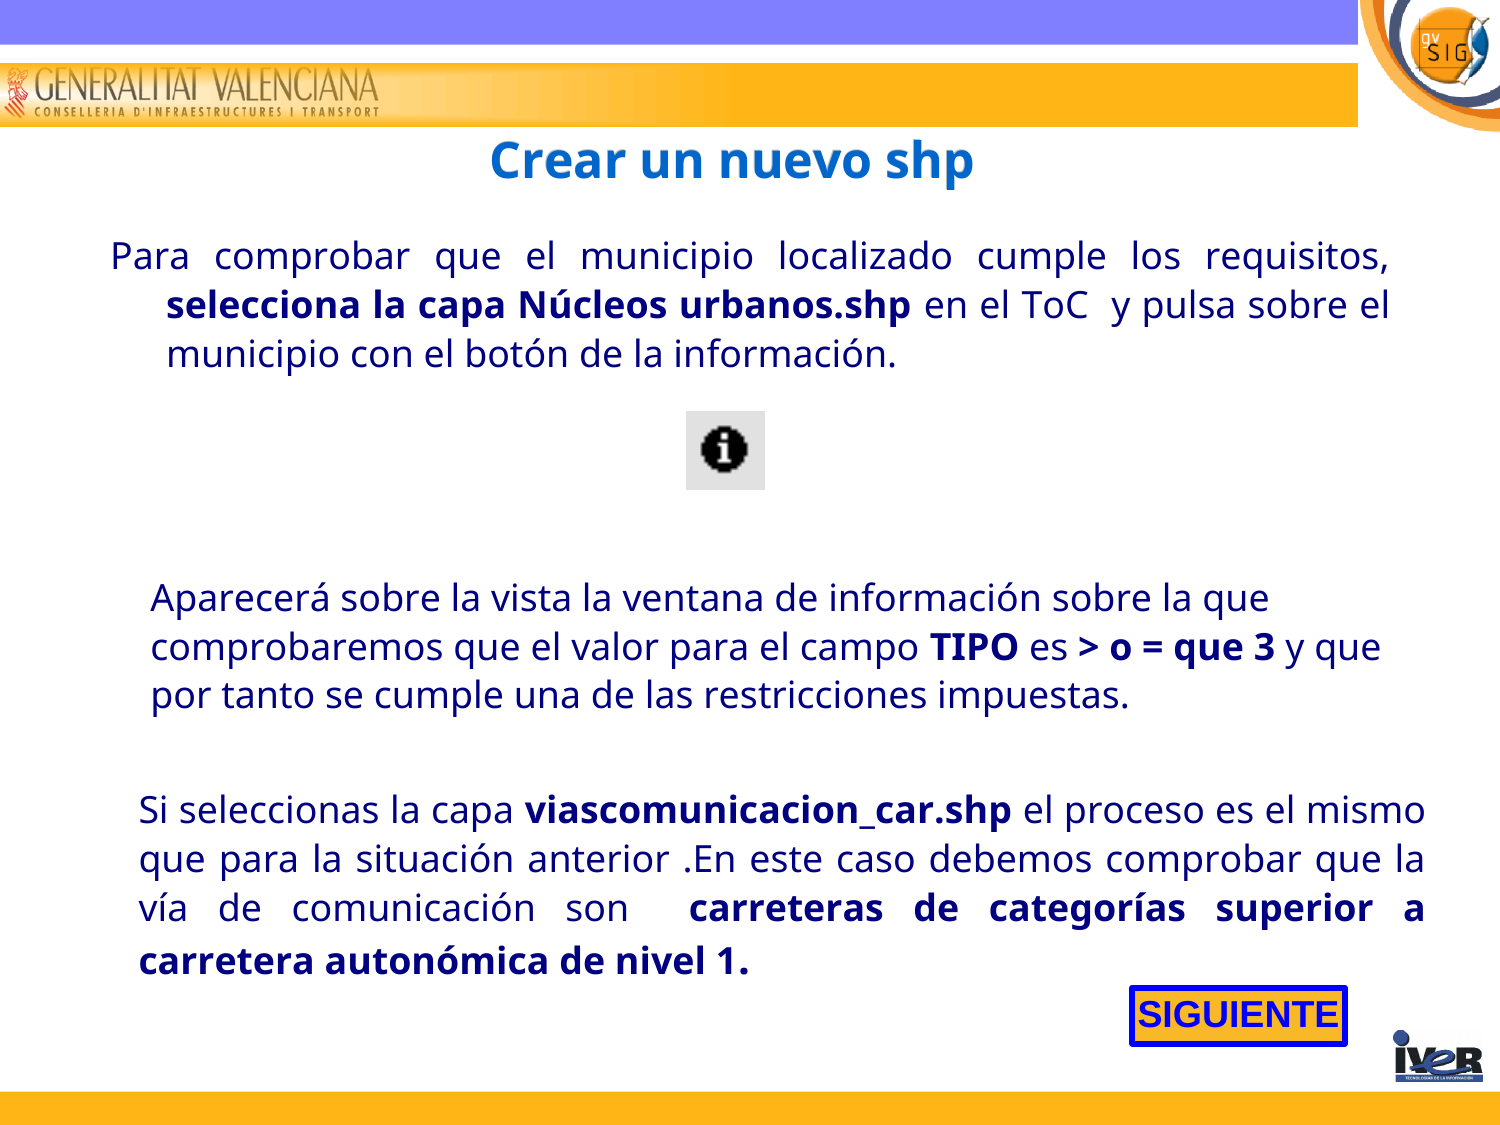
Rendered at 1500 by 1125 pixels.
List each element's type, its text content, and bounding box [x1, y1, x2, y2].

text_box SIGUIENTE [1132, 987, 1345, 1044]
title Crear un nuevo shp [92, 41, 1374, 276]
text_box Si seleccionas la capa viascomunicacion_car.shp el proceso es el mismo que para la situación anterior .En este caso debemos comprobar que la vía de comunicación son carreteras de categorías superior a carretera autonómica de nivel 1. [138, 784, 1427, 1003]
picture [1358, 0, 1500, 133]
picture [686, 411, 765, 490]
picture [1393, 1030, 1483, 1082]
text_box Aparecerá sobre la vista la ventana de información sobre la que comprobaremos que el valor para el campo TIPO es > o = que 3 y que por tanto se cumple una de las restricciones impuestas. [150, 571, 1448, 732]
list Para comprobar que el municipio localizado cumple los requisitos, selecciona la capa Núcleos urbanos.shp en el ToC y pulsa sobre el municipio con el botón de la información. [110, 229, 1391, 390]
